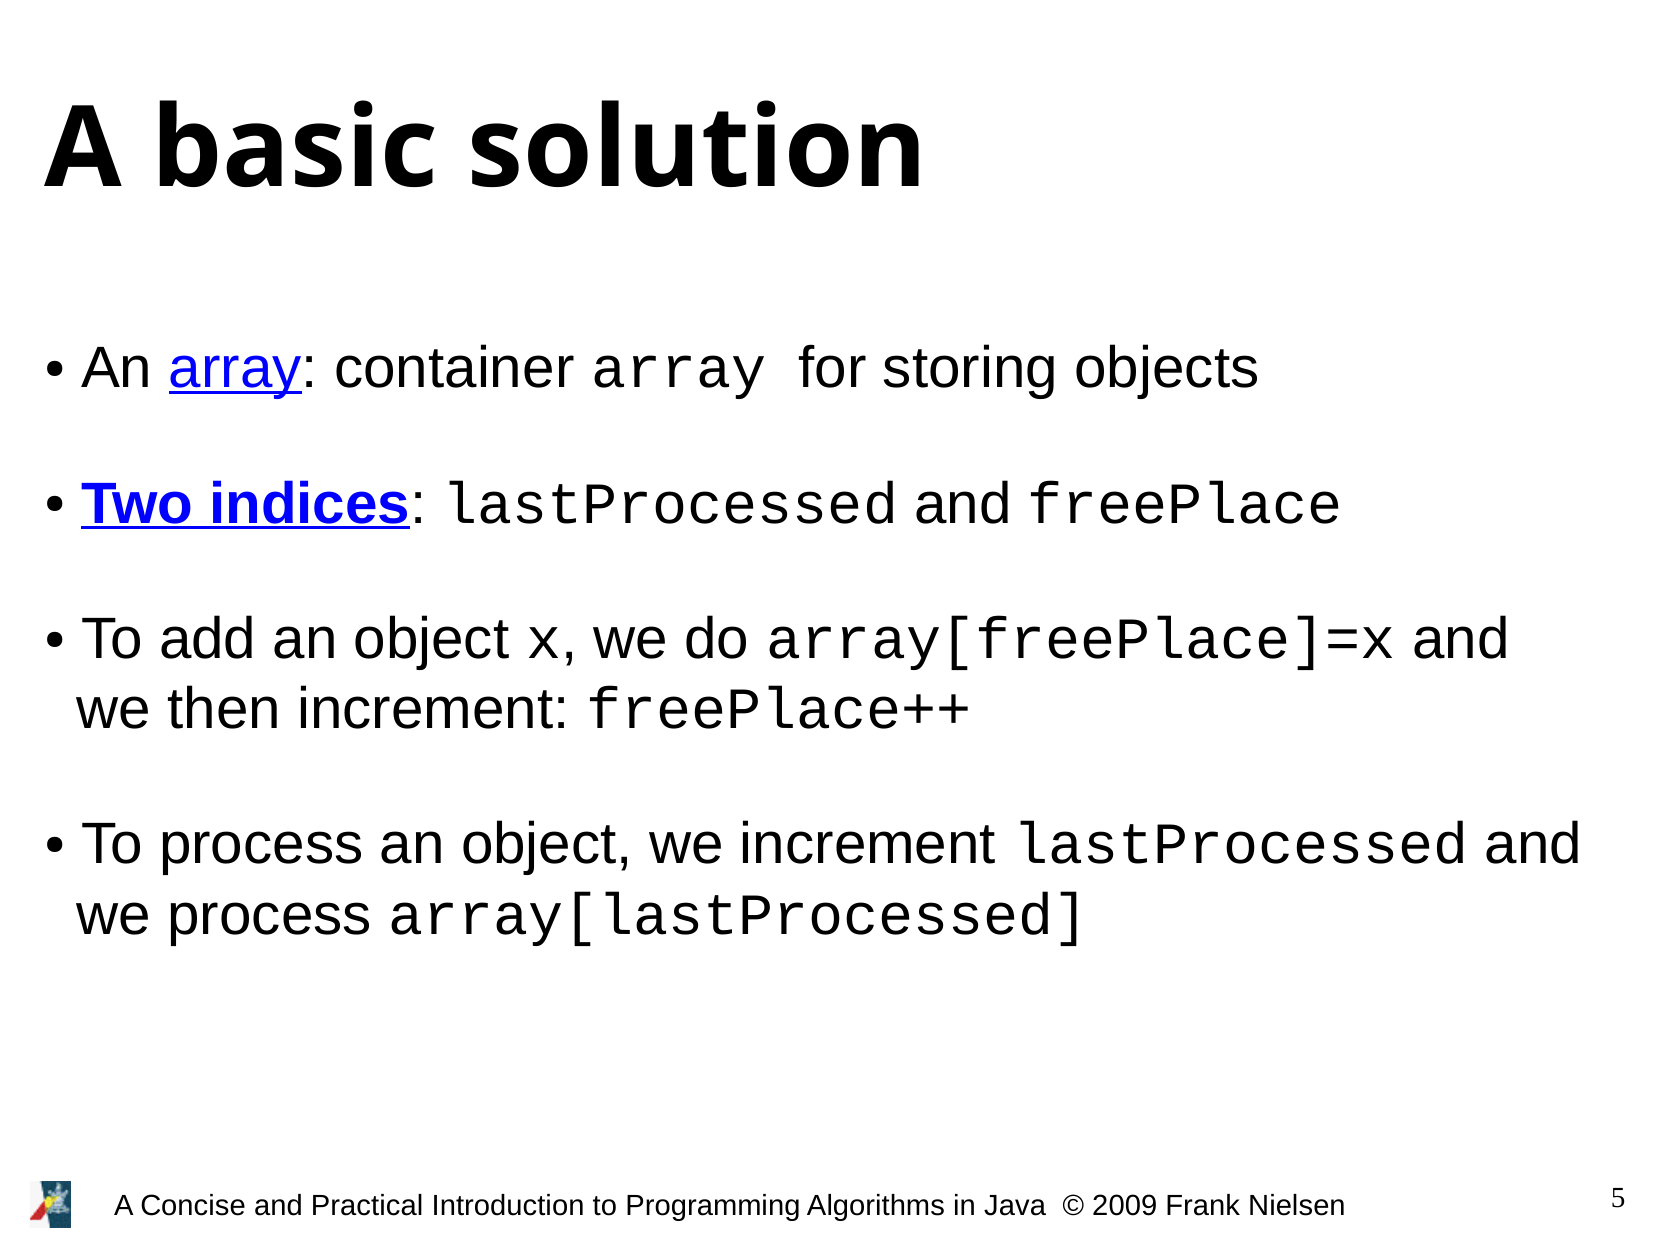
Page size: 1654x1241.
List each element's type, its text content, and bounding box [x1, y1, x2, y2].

text_box A basic solution [29, 59, 1047, 233]
text_box An array: container array for storing objects Two indices: lastProcessed and freePlace To add an object x, we do array[freePlace]=x and we then increment: freePlace++ To process an object, we increment lastProcessed and we process array[lastProcessed] [29, 327, 1613, 949]
picture [29, 1181, 71, 1228]
